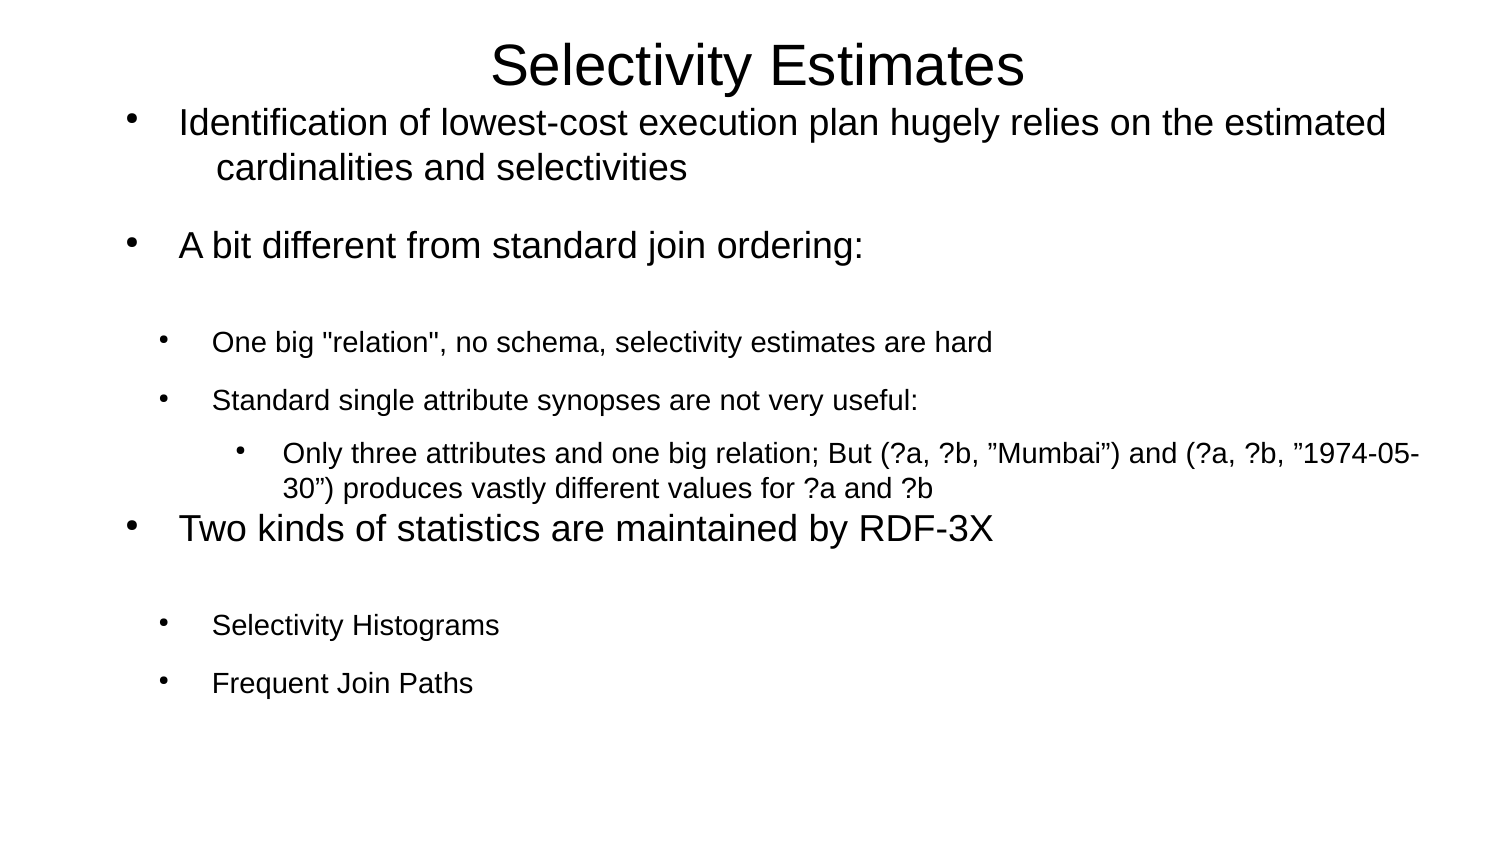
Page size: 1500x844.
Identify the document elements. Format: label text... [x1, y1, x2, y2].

title Selectivity Estimates [59, 11, 1457, 106]
list Identification of lowest-cost execution plan hugely relies on the estimated cardinalities and selectivities A bit different from standard join ordering: One big "relation", no schema, selectivity estimates are hard Standard single attribute synopses are not very useful: Only three attributes and one big relation; But (?a, ?b, ”Mumbai”) and (?a, ?b, ”1974-05-30”) produces vastly different values for ?a and ?b Two kinds of statistics are maintained by RDF-3X Selectivity Histograms Frequent Join Paths [55, 82, 1453, 644]
